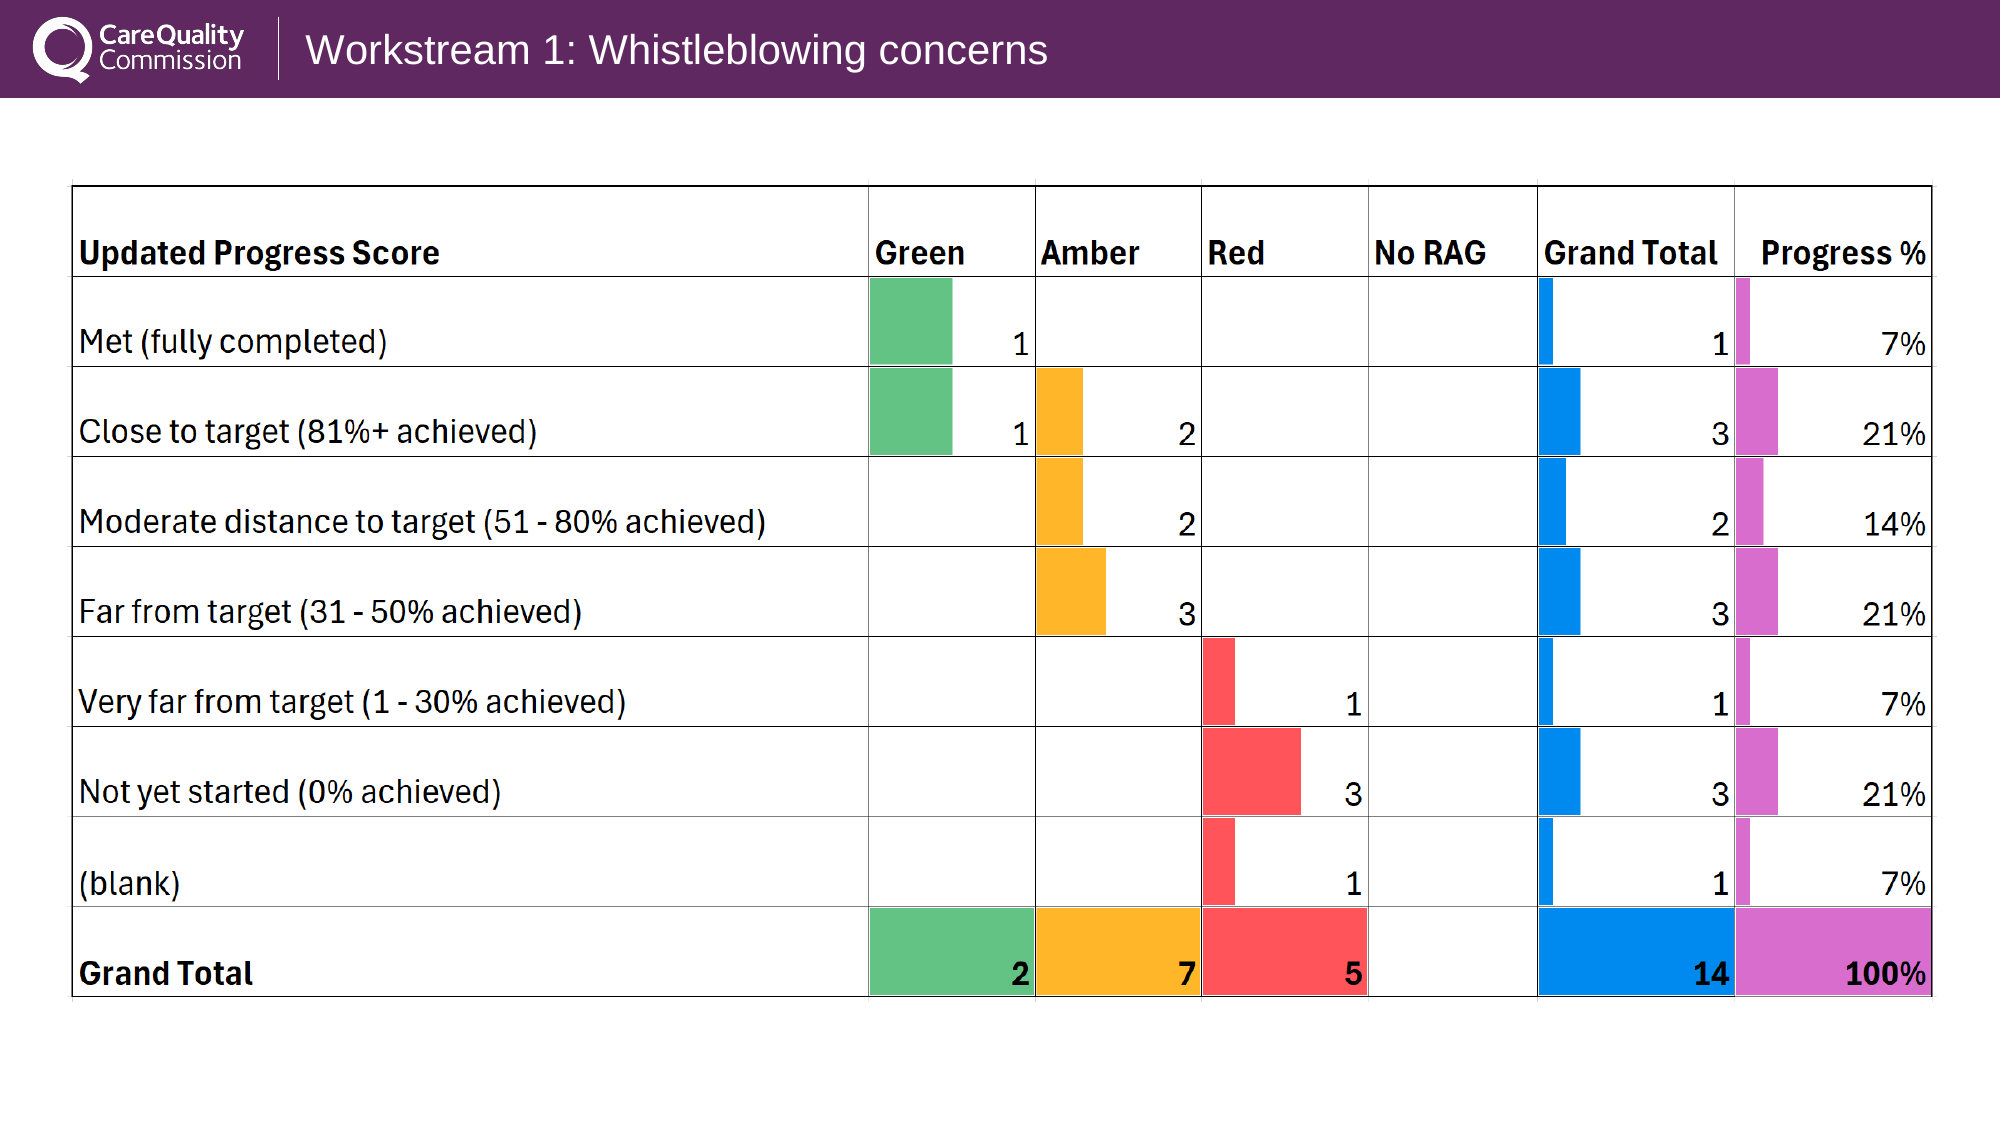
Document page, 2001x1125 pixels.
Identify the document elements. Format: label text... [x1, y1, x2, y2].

picture [32, 16, 245, 84]
text_box [0, 0, 2000, 98]
text_box Workstream 1: Whistleblowing concerns [290, 15, 1336, 82]
picture [67, 179, 1937, 1002]
